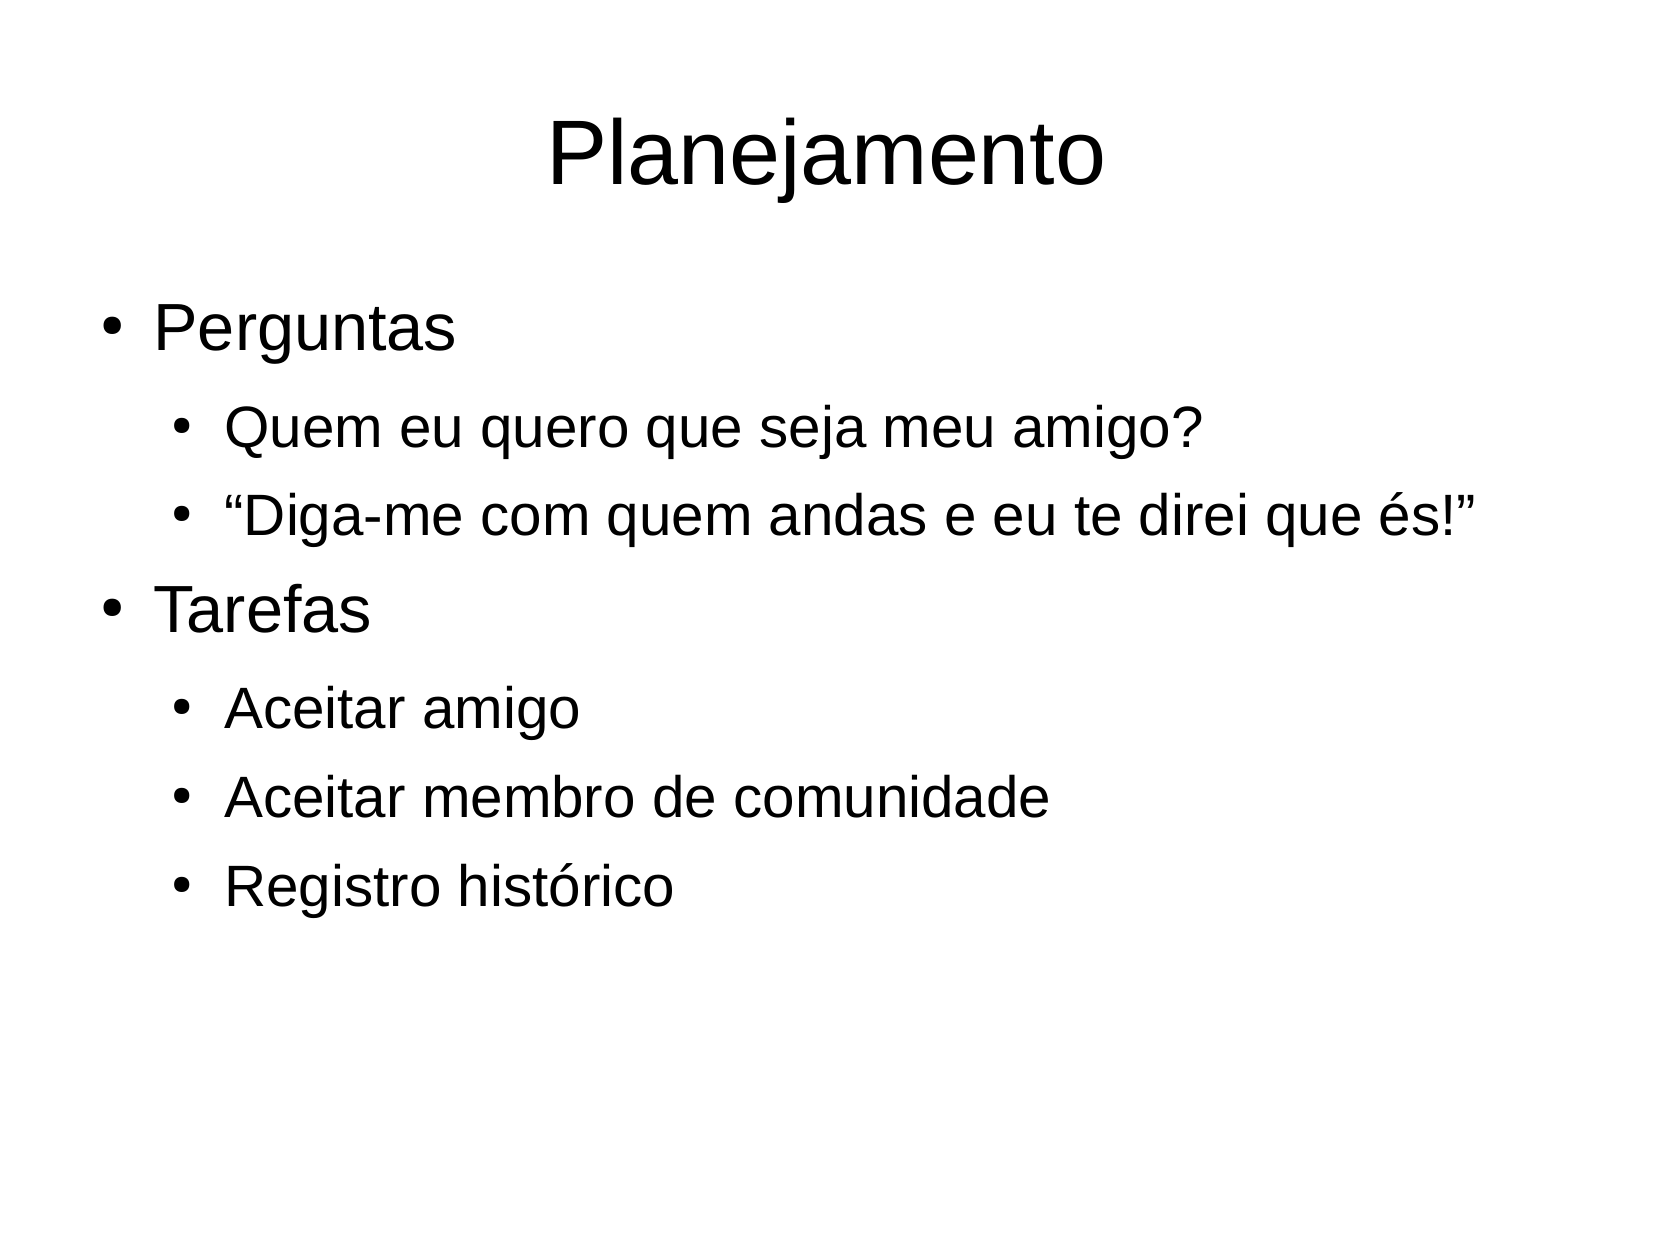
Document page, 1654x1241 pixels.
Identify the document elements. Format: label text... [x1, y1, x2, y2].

title Planejamento [82, 56, 1571, 250]
list Perguntas Quem eu quero que seja meu amigo? “Diga-me com quem andas e eu te direi que és!” Tarefas Aceitar amigo Aceitar membro de comunidade Registro histórico [82, 290, 1571, 1094]
